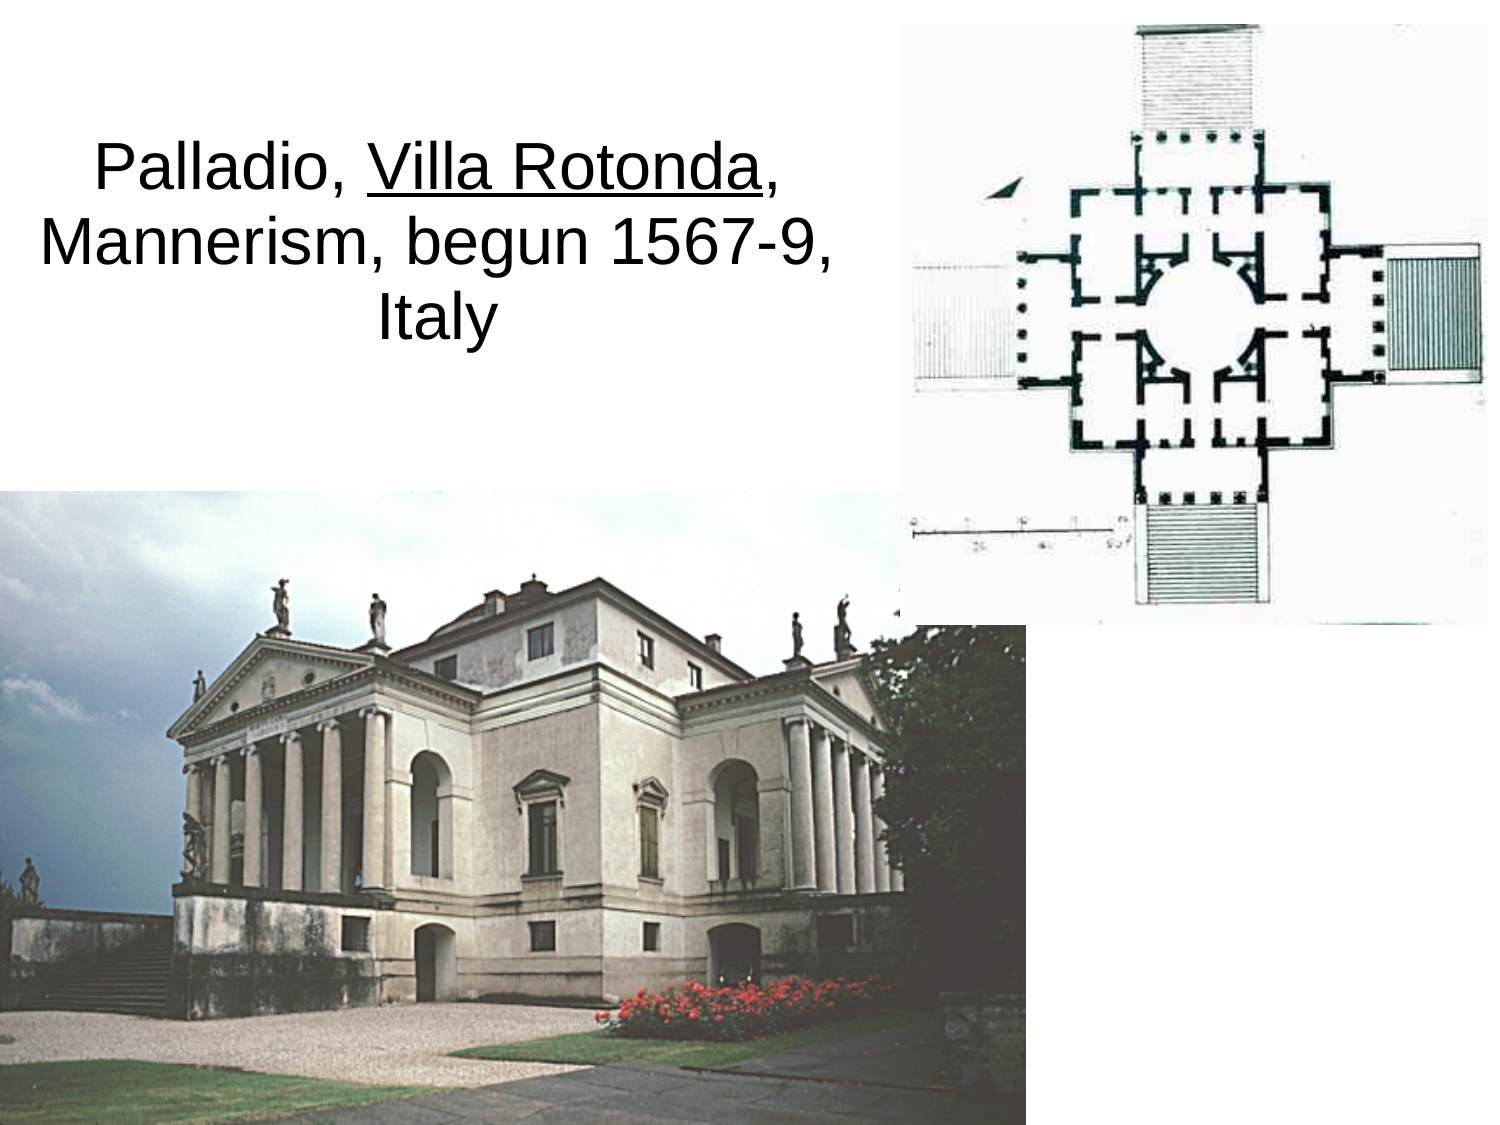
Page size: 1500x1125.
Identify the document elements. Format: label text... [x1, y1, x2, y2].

picture [0, 24, 1488, 1125]
title Palladio, Villa Rotonda, Mannerism, begun 1567-9, Italy [0, 45, 875, 438]
